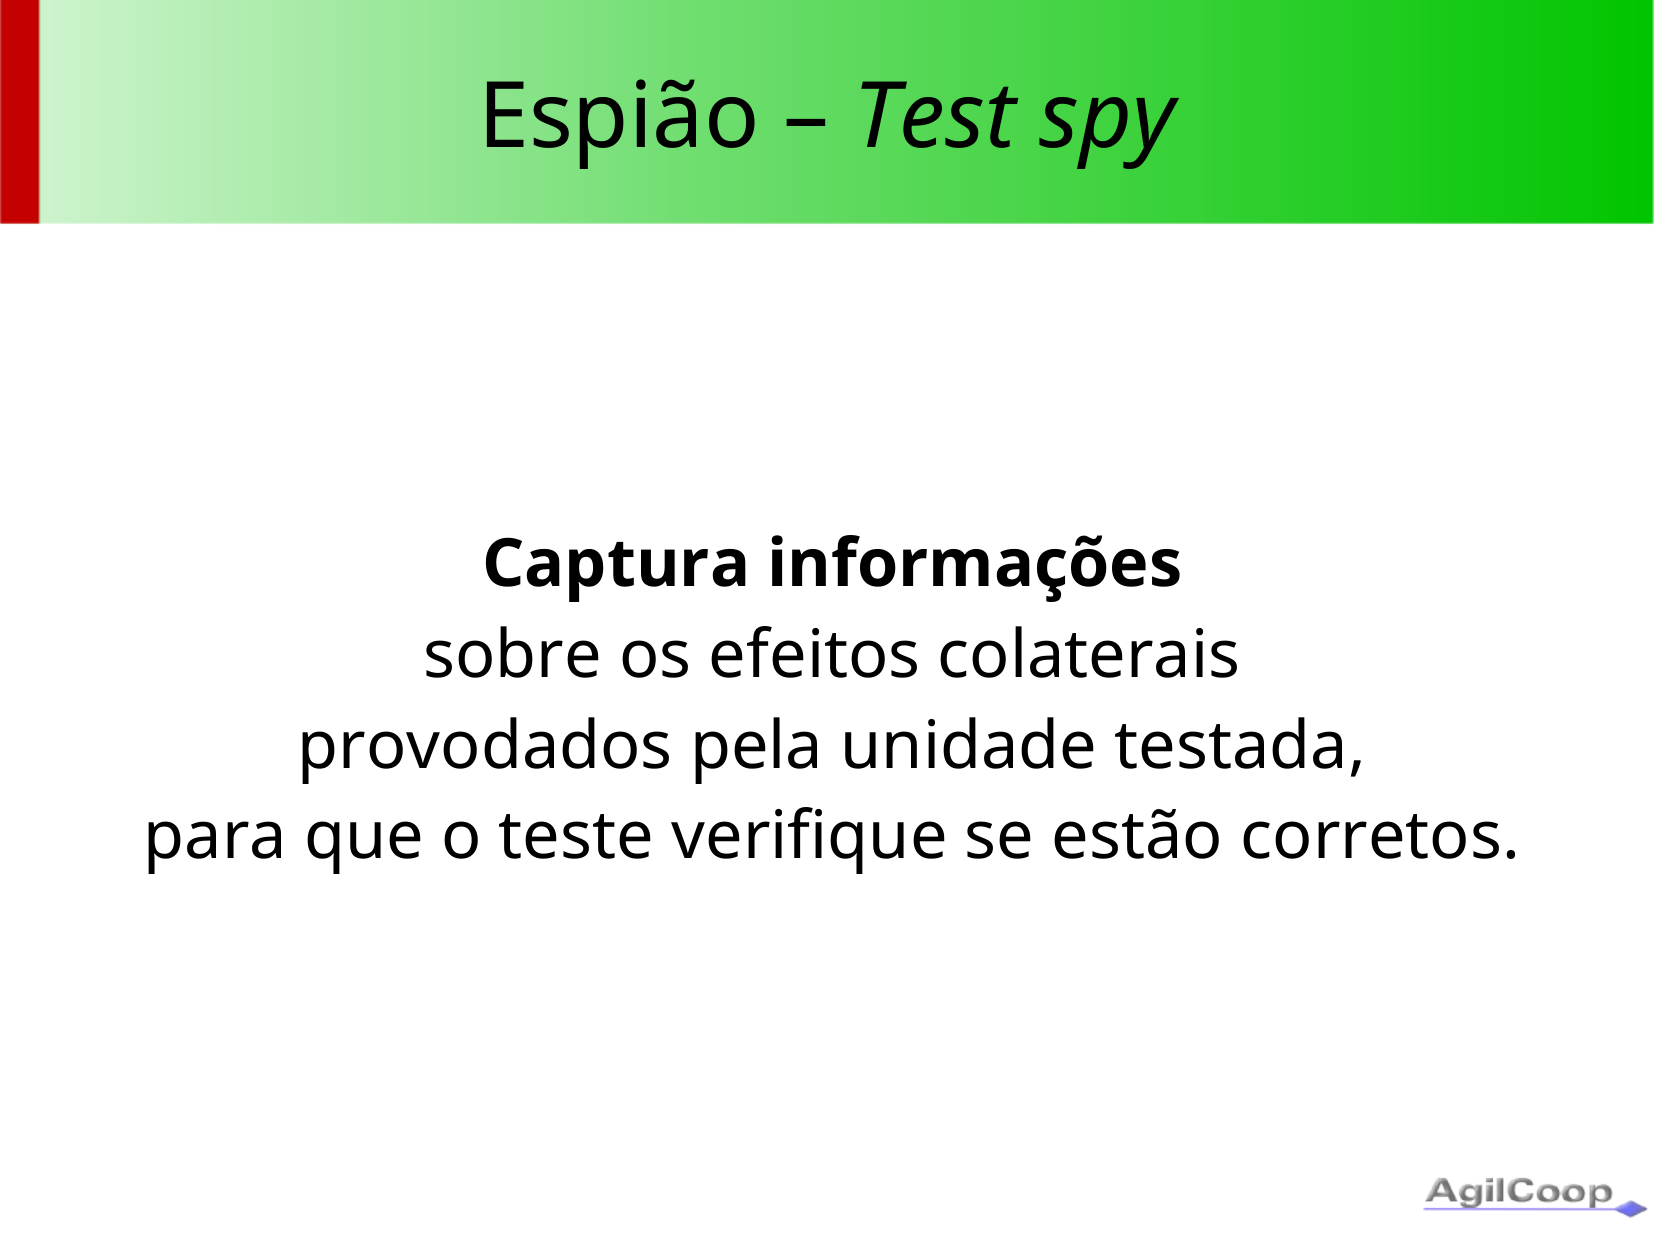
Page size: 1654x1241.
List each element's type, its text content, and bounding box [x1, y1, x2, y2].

picture [0, 0, 1654, 1241]
subtitle Captura informações sobre os efeitos colaterais provodados pela unidade testada, para que o teste verifique se estão corretos. [59, 271, 1607, 1123]
title Espião – Test spy [82, 8, 1571, 216]
